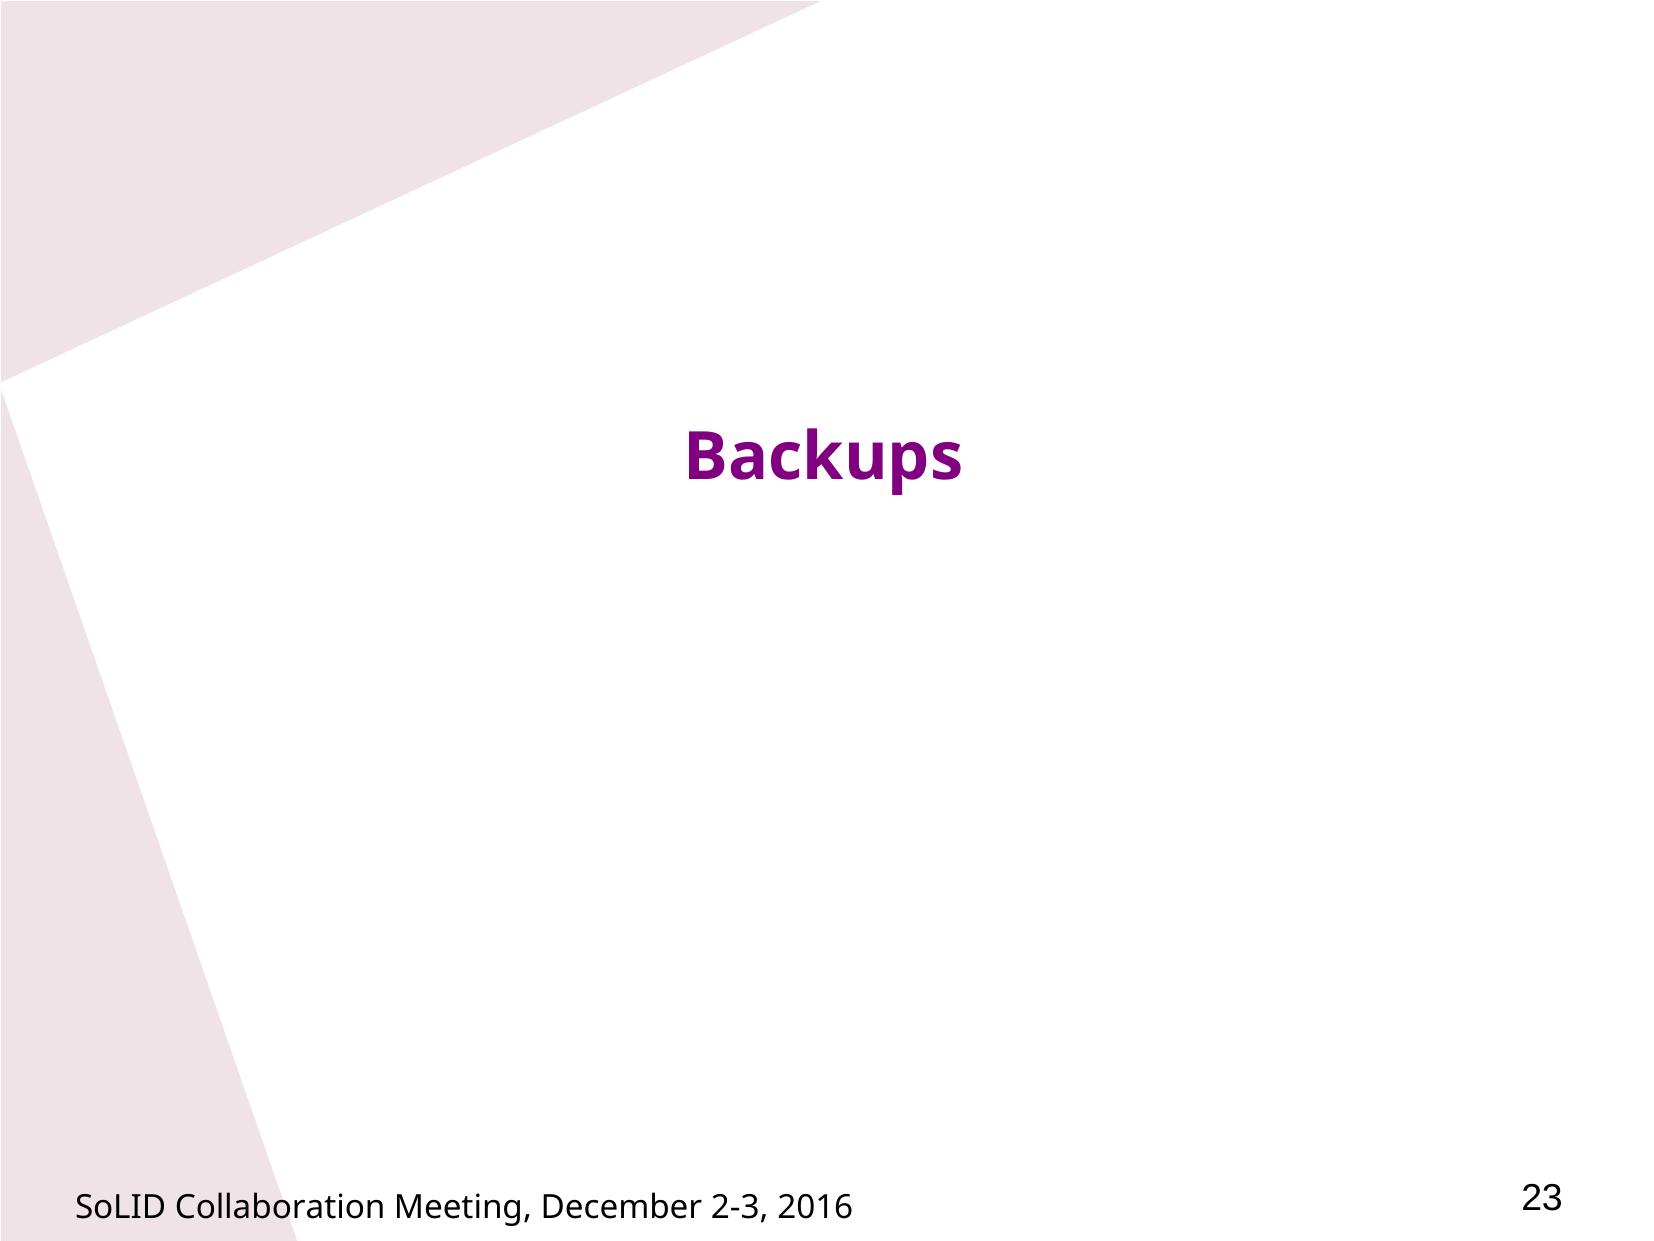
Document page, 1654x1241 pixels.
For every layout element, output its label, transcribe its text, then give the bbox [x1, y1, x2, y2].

title Backups [0, 412, 1651, 551]
